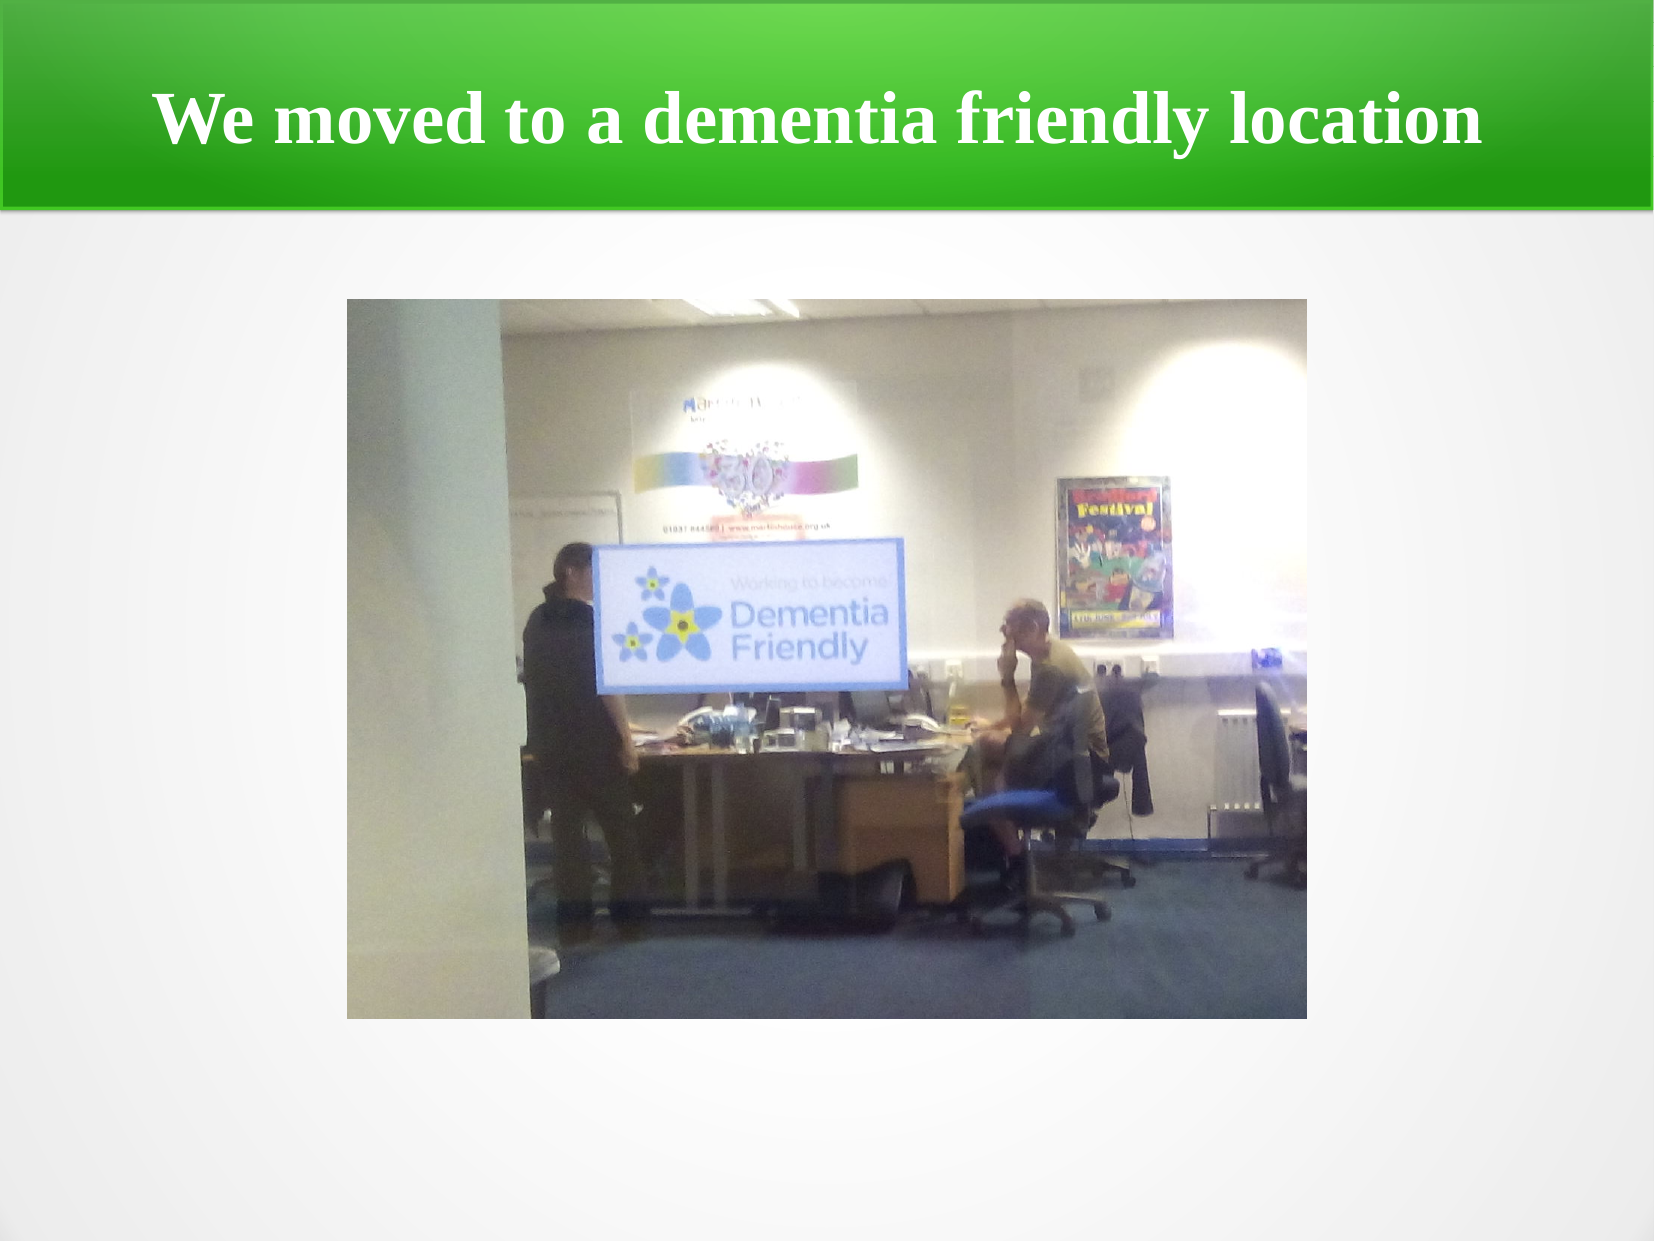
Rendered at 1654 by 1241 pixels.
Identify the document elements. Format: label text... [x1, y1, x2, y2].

picture [347, 299, 1307, 1019]
title We moved to a dementia friendly location [82, 47, 1571, 189]
